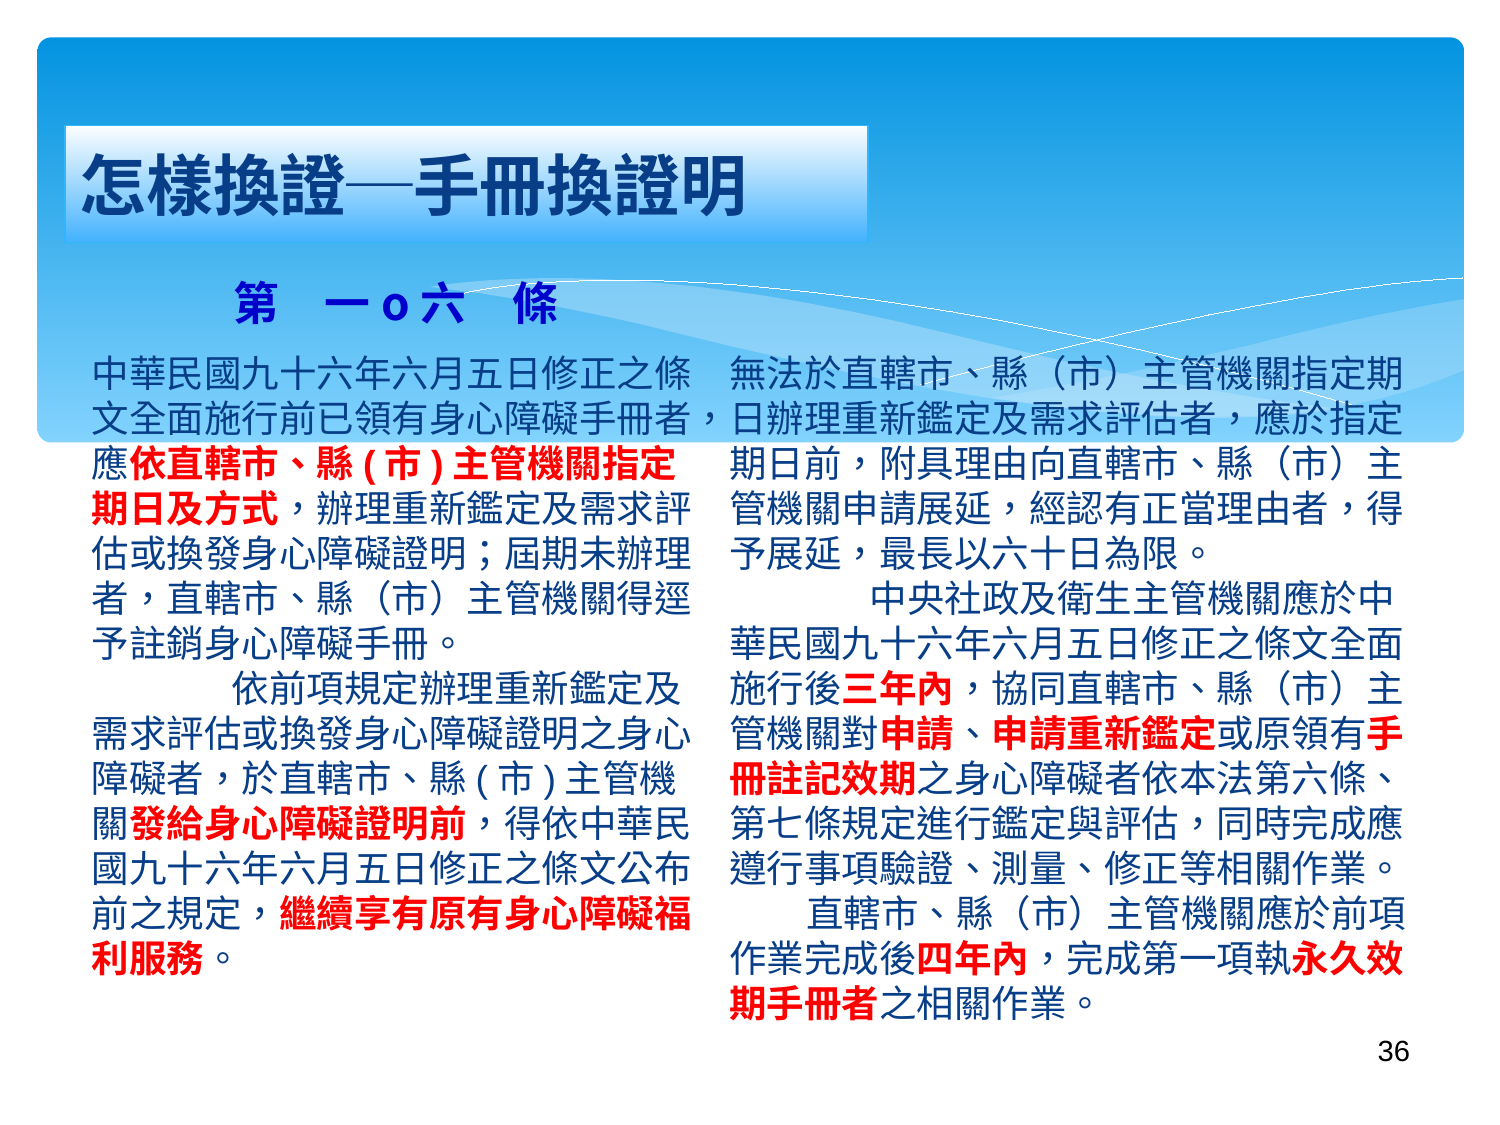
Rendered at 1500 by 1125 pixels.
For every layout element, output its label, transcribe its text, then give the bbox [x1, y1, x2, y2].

text_box 怎樣換證─手冊換證明 [64, 125, 869, 243]
table_header 第 一o六 條 [77, 267, 715, 343]
table_cell 無法於直轄市、縣（市）主管機關指定期日辦理重新鑑定及需求評估者，應於指定期日前，附具理由向直轄市、縣（市）主管機關申請展延，經認有正當理由者，得予展延，最長以六十日為限。 中央社政及衛生主管機關應於中華民國九十六年六月五日修正之條文全面施行後三年內，協同直轄市、縣（市）主管機關對申請、申請重新鑑定或原領有手冊註記效期之身心障礙者依本法第六條、第七條規定進行鑑定與評估，同時完成應遵行事項驗證、測量、修正等相關作業。 直轄市、縣（市）主管機關應於前項作業完成後四年內，完成第一項執永久效期手冊者之相關作業。 [715, 343, 1423, 1042]
table_header [715, 267, 1423, 343]
table_cell [715, 1042, 1423, 1125]
table_cell 中華民國九十六年六月五日修正之條文全面施行前已領有身心障礙手冊者，應依直轄市、縣(市)主管機關指定期日及方式，辦理重新鑑定及需求評估或換發身心障礙證明；屆期未辦理者，直轄市、縣（市）主管機關得逕予註銷身心障礙手冊。 依前項規定辦理重新鑑定及需求評估或換發身心障礙證明之身心障礙者，於直轄市、縣(市)主管機關發給身心障礙證明前，得依中華民國九十六年六月五日修正之條文公布前之規定，繼續享有原有身心障礙福利服務。 [77, 343, 715, 1042]
table_cell [77, 1042, 715, 1125]
